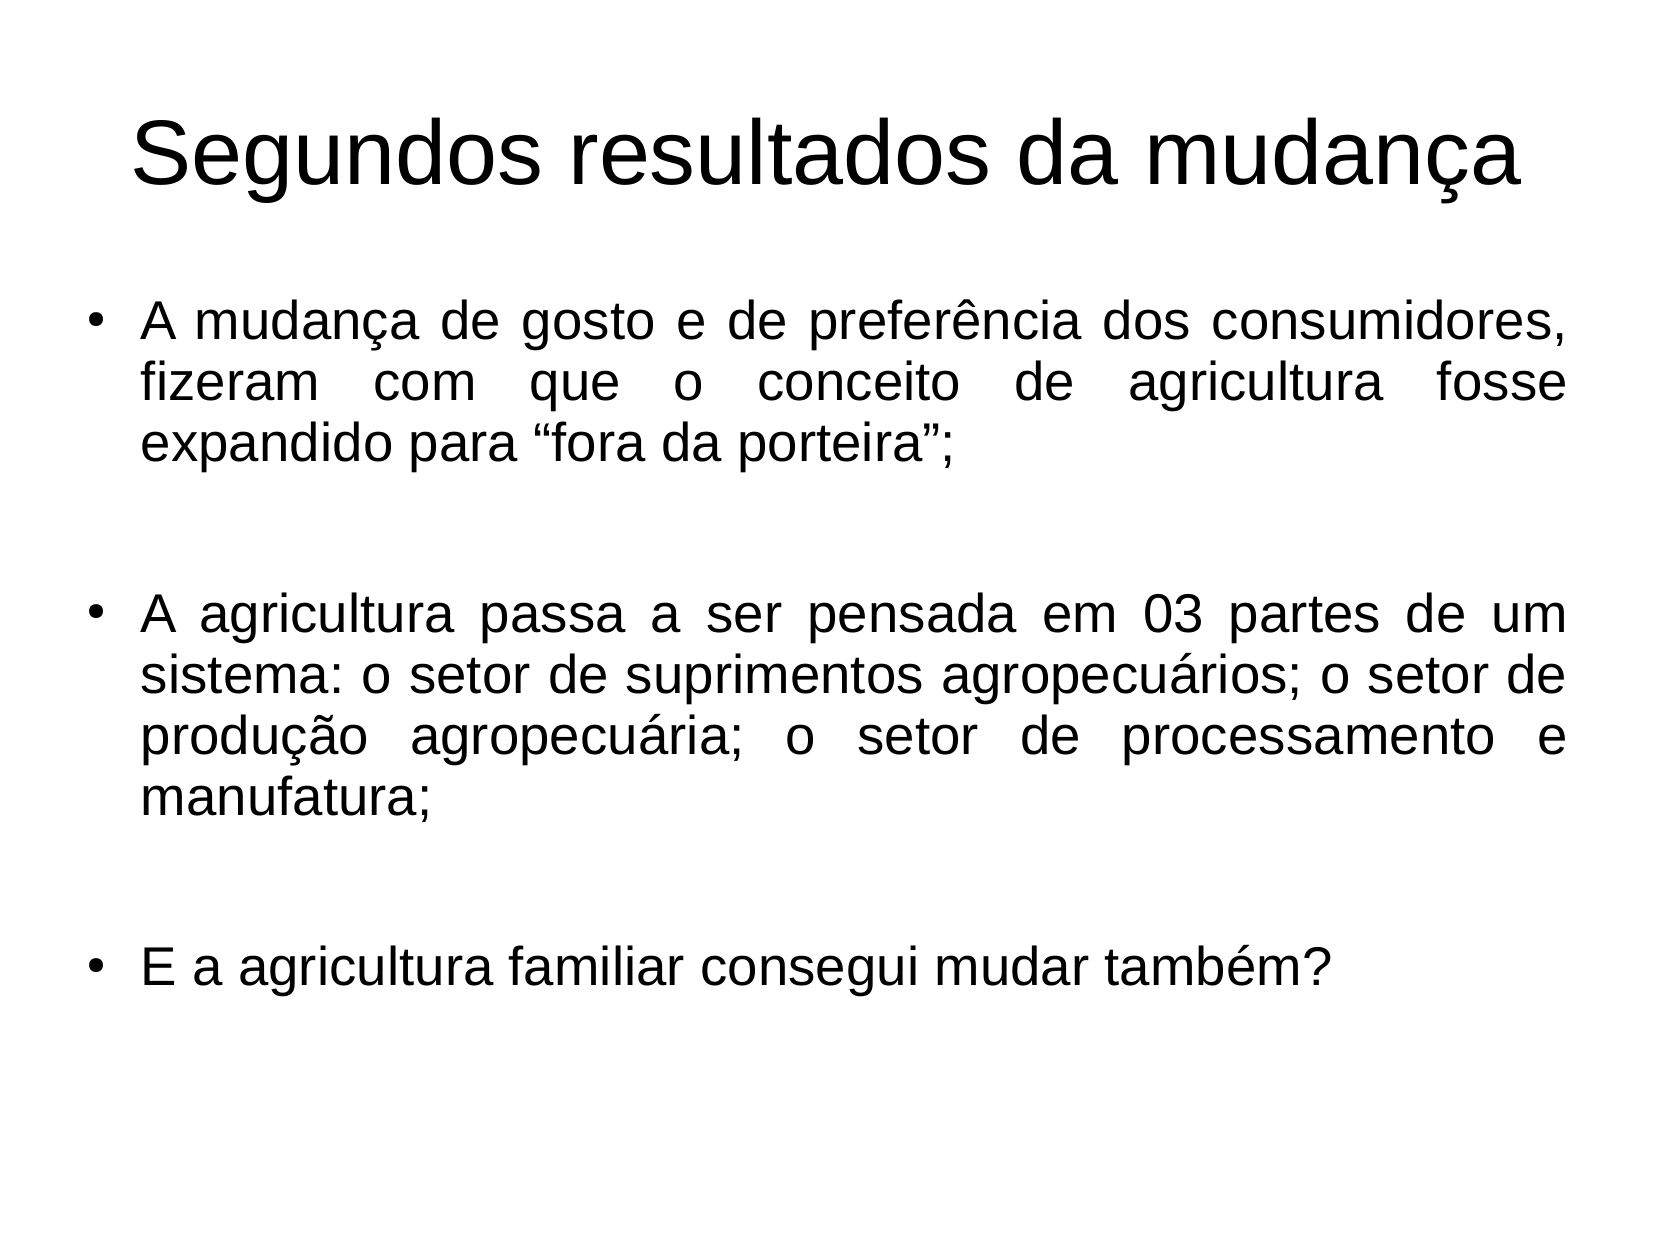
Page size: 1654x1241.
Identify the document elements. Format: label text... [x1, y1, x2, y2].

list A mudança de gosto e de preferência dos consumidores, fizeram com que o conceito de agricultura fosse expandido para “fora da porteira”; A agricultura passa a ser pensada em 03 partes de um sistema: o setor de suprimentos agropecuários; o setor de produção agropecuária; o setor de processamento e manufatura; E a agricultura familiar consegui mudar também? [82, 290, 1571, 1010]
title Segundos resultados da mudança [82, 49, 1571, 257]
